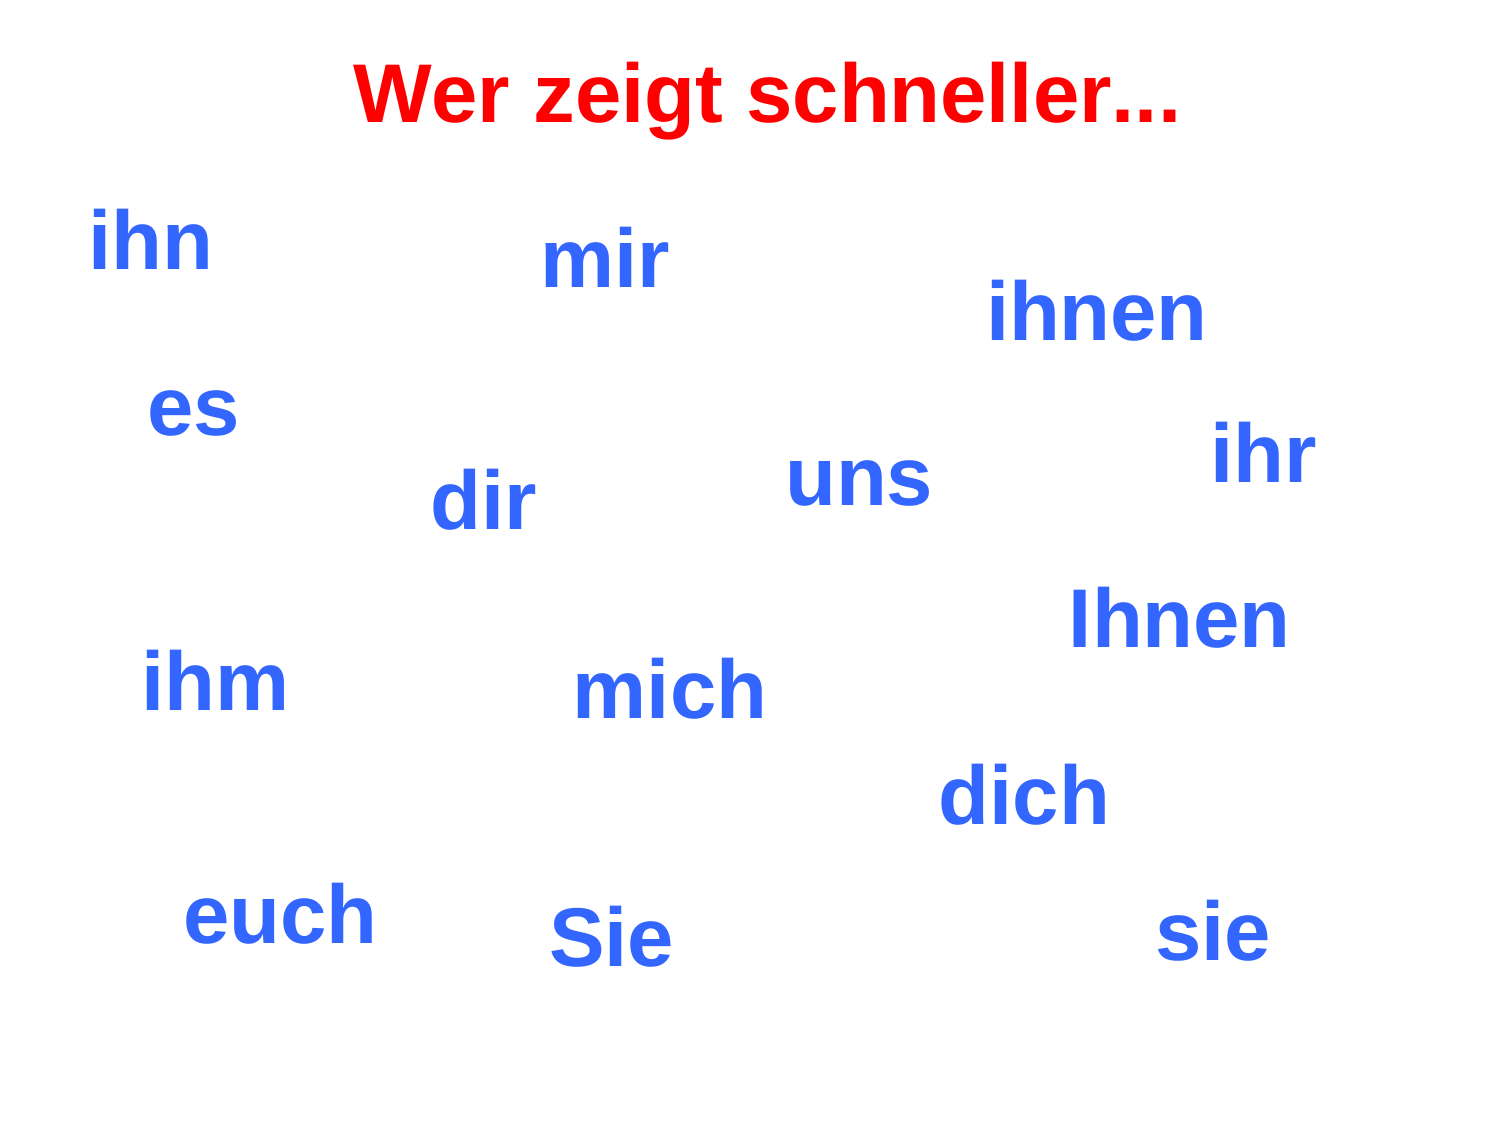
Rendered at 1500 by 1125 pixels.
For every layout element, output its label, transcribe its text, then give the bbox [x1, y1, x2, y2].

text_box ihm [126, 619, 325, 888]
text_box dir [416, 438, 553, 654]
text_box Ihnen [1054, 556, 1306, 773]
text_box ihr [1195, 391, 1332, 607]
text_box Sie [534, 875, 690, 1091]
text_box dich [924, 733, 1126, 950]
text_box ihnen [971, 249, 1223, 365]
title Wer zeigt schneller... [75, 31, 1426, 247]
text_box sie [1140, 869, 1286, 1085]
text_box es [132, 343, 256, 560]
text_box uns [770, 414, 949, 631]
text_box Ihnen [1208, 609, 1225, 620]
text_box euch [168, 852, 393, 1068]
text_box ihn [73, 178, 229, 295]
text_box mir [525, 196, 686, 412]
text_box mich [558, 627, 783, 843]
